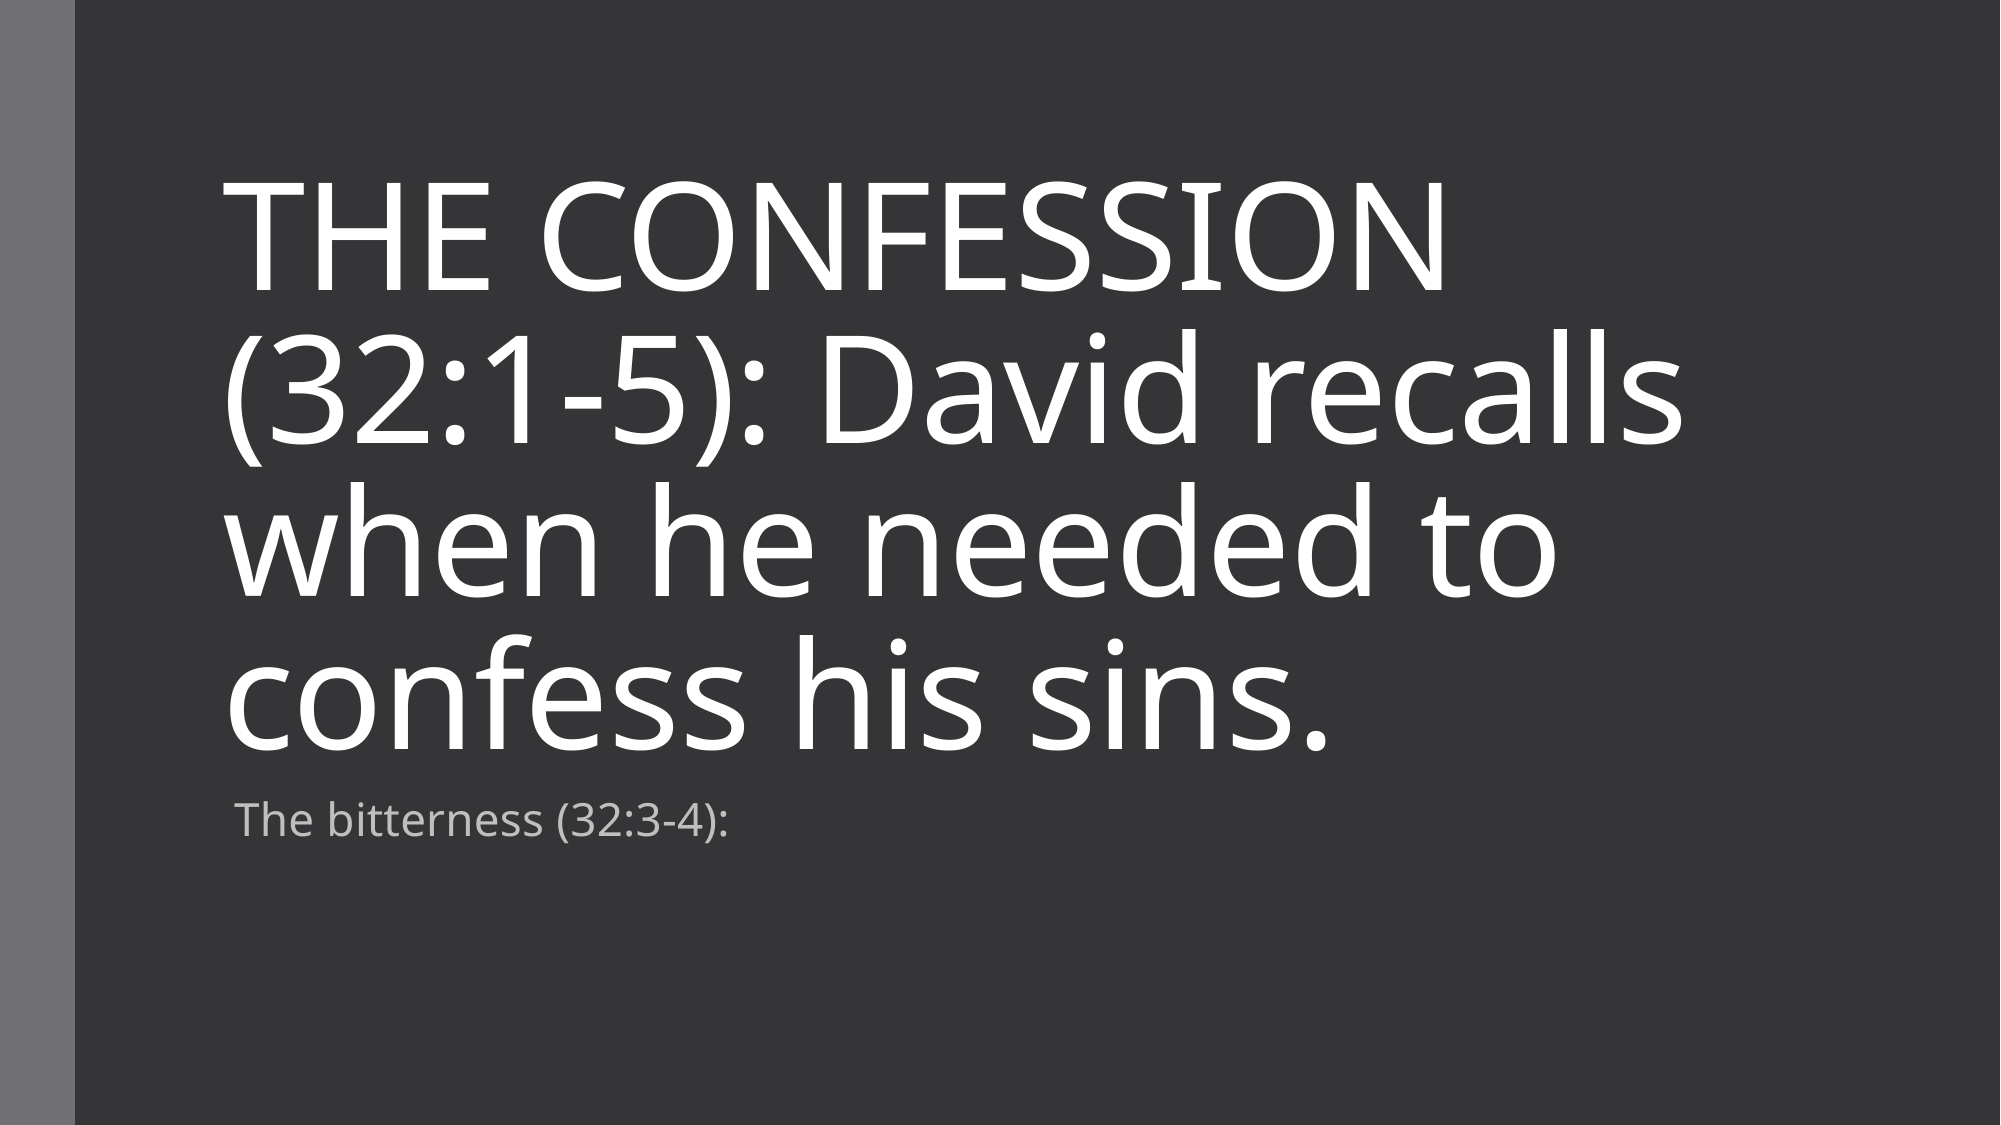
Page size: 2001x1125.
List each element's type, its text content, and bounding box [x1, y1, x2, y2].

subtitle The bitterness (32:3-4): [206, 787, 1752, 1066]
title THE CONFESSION (32:1-5): David recalls when he needed to confess his sins. [206, 124, 1752, 787]
